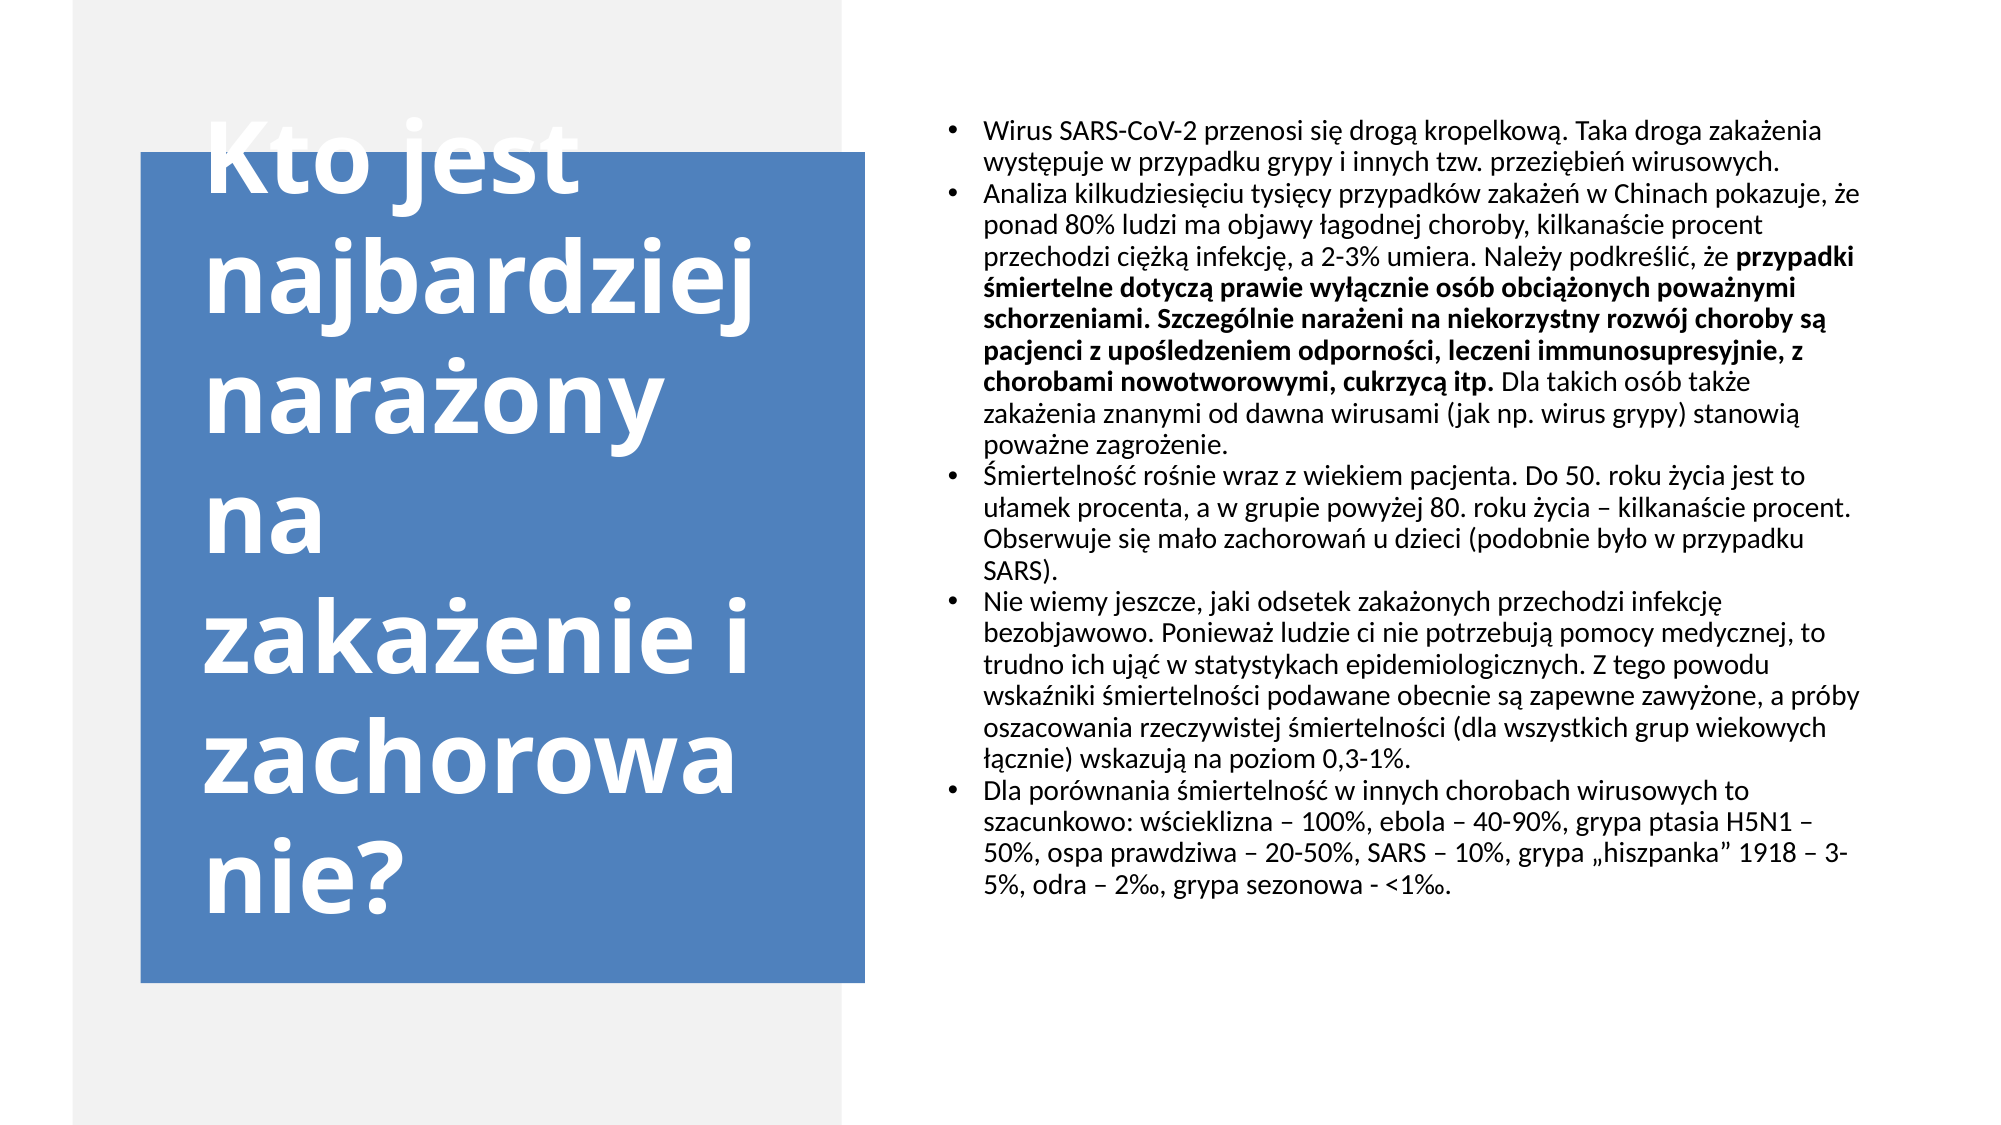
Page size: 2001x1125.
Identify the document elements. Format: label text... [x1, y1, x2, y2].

text_box Kto jest najbardziej narażony na zakażenie i zachorowanie? [187, 216, 809, 919]
text_box [0, 0, 2000, 1125]
text_box Wirus SARS-CoV-2 przenosi się drogą kropelkową. Taka droga zakażenia występuje w przypadku grypy i innych tzw. przeziębień wirusowych. Analiza kilkudziesięciu tysięcy przypadków zakażeń w Chinach pokazuje, że ponad 80% ludzi ma objawy łagodnej choroby, kilkanaście procent przechodzi ciężką infekcję, a 2-3% umiera. Należy podkreślić, że przypadki śmiertelne dotyczą prawie wyłącznie osób obciążonych poważnymi schorzeniami. Szczególnie narażeni na niekorzystny rozwój choroby są pacjenci z upośledzeniem odporności, leczeni immunosupresyjnie, z chorobami nowotworowymi, cukrzycą itp. Dla takich osób także zakażenia znanymi od dawna wirusami (jak np. wirus grypy) stanowią poważne zagrożenie. Śmiertelność rośnie wraz z wiekiem pacjenta. Do 50. roku życia jest to ułamek procenta, a w grupie powyżej 80. roku życia – kilkanaście procent. Obserwuje się mało zachorowań u dzieci (podobnie było w przypadku SARS). Nie wiemy jeszcze, jaki odsetek zakażonych przechodzi infekcję bezobjawowo. Ponieważ ludzie ci nie potrzebują pomocy medycznej, to trudno ich ująć w statystykach epidemiologicznych. Z tego powodu wskaźniki śmiertelności podawane obecnie są zapewne zawyżone, a próby oszacowania rzeczywistej śmiertelności (dla wszystkich grup wiekowych łącznie) wskazują na poziom 0,3-1%. Dla porównania śmiertelność w innych chorobach wirusowych to szacunkowo: wścieklizna – 100%, ebola – 40-90%, grypa ptasia H5N1 – 50%, ospa prawdziwa – 20-50%, SARS – 10%, grypa „hiszpanka” 1918 – 3-5%, odra – 2‰, grypa sezonowa - <1‰. [933, 64, 1883, 984]
